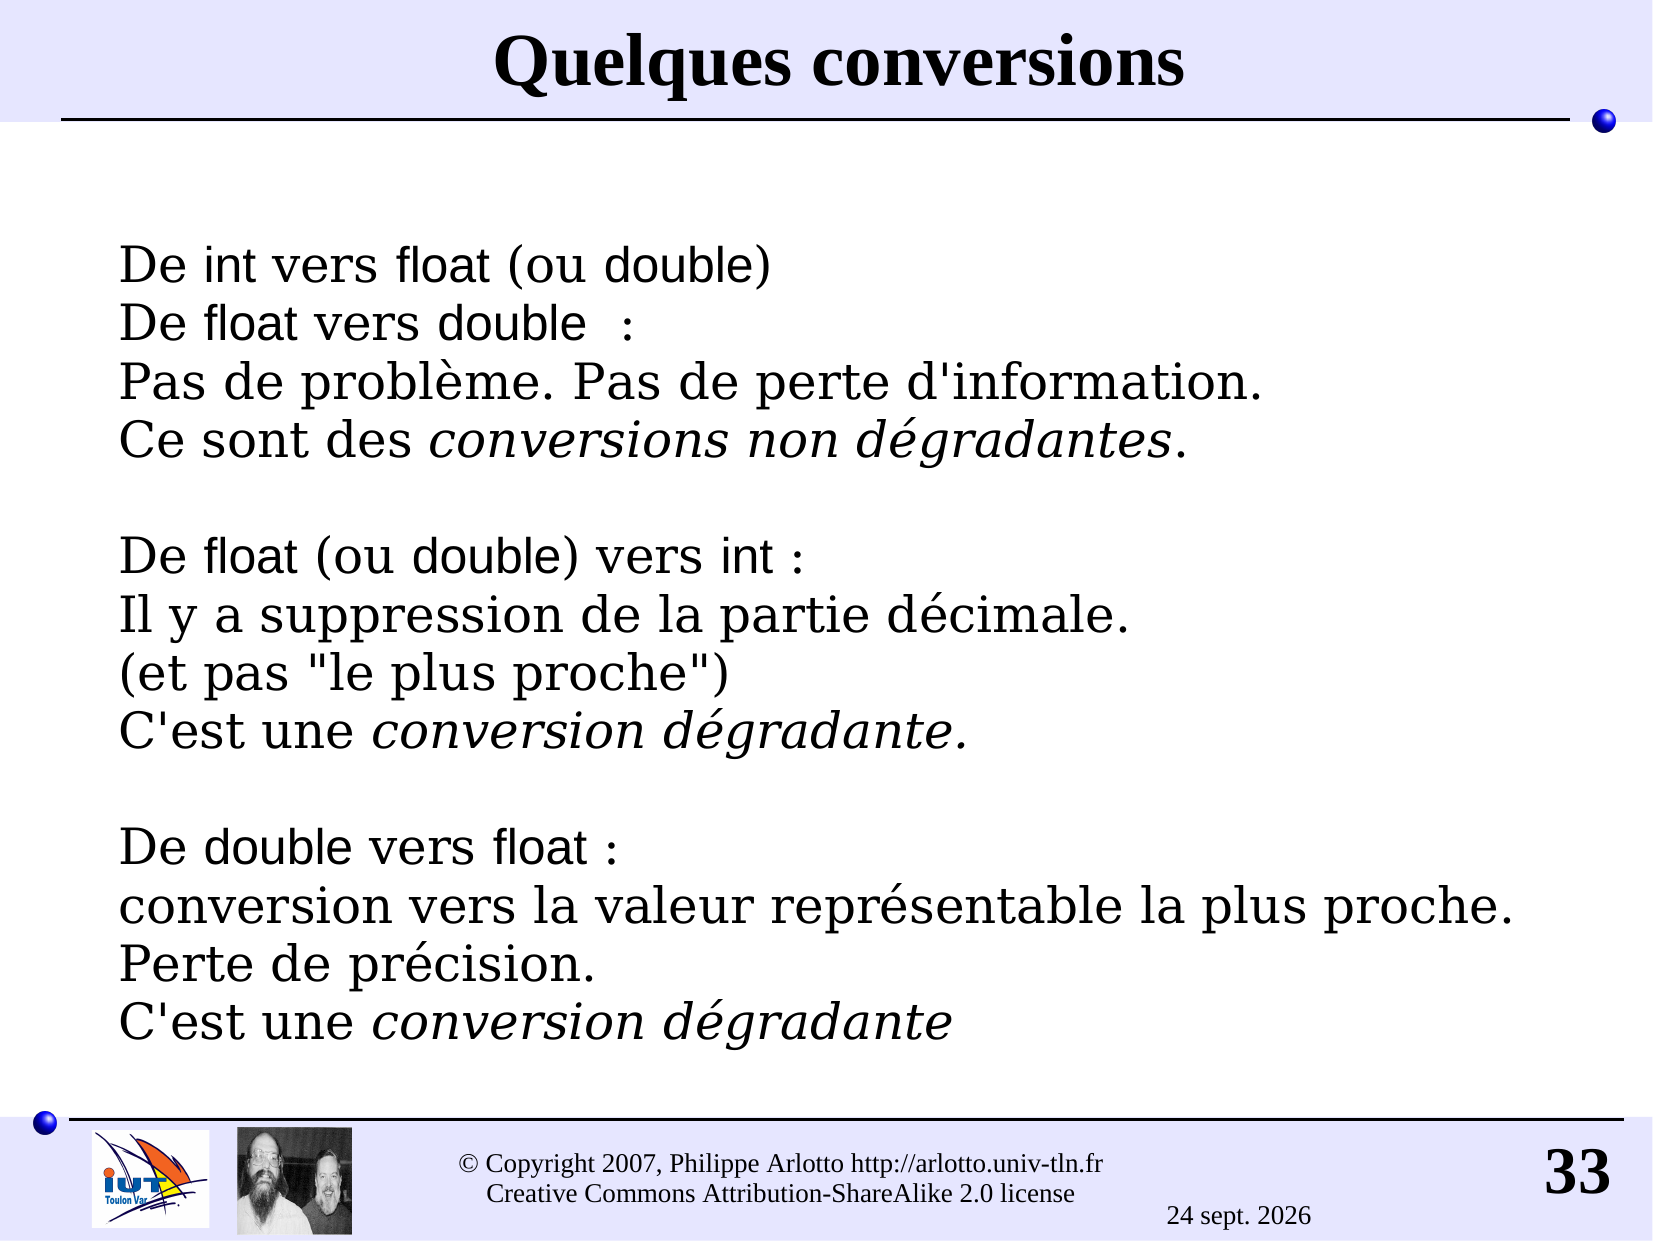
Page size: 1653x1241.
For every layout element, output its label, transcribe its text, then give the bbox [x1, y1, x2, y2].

picture [237, 1127, 352, 1235]
text_box De int vers float (ou double) De float vers double : Pas de problème. Pas de perte d'information. Ce sont des conversions non dégradantes. De float (ou double) vers int : Il y a suppression de la partie décimale. (et pas "le plus proche") C'est une conversion dégradante. De double vers float : conversion vers la valeur représentable la plus proche. Perte de précision. C'est une conversion dégradante [118, 236, 1517, 1052]
title Quelques conversions [95, 11, 1585, 110]
